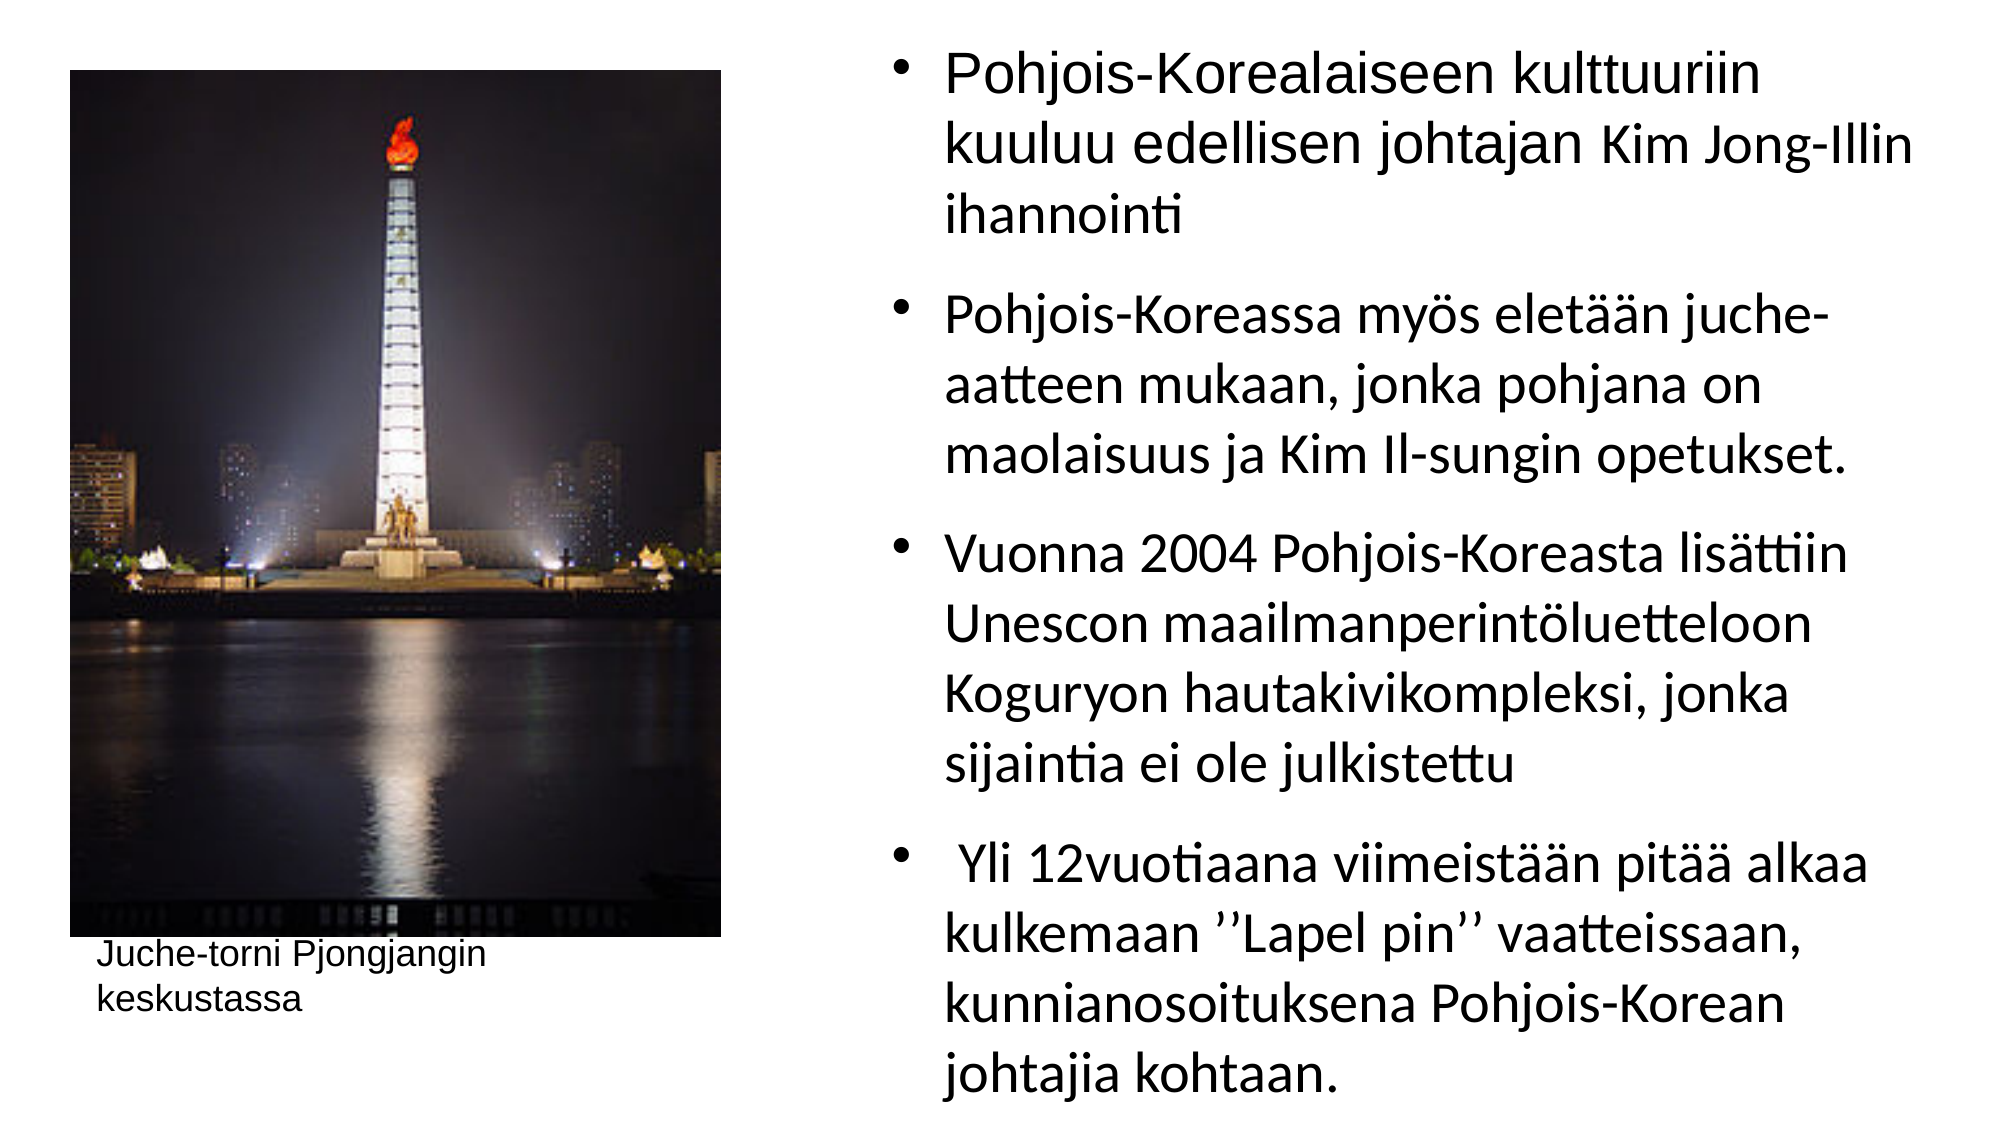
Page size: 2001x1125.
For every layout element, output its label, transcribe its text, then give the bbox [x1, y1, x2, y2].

text_box Juche-torni Pjongjangin keskustassa [81, 921, 674, 1021]
text_box Pohjois-Korealaiseen kulttuuriin kuuluu edellisen johtajan Kim Jong-Illin ihannointi Pohjois-Koreassa myös eletään juche-aatteen mukaan, jonka pohjana on maolaisuus ja Kim Il-sungin opetukset. Vuonna 2004 Pohjois-Koreasta lisättiin Unescon maailmanperintöluetteloon Koguryon hautakivikompleksi, jonka sijaintia ei ole julkistettu Yli 12vuotiaana viimeistään pitää alkaa kulkemaan ’’Lapel pin’’ vaatteissaan, kunnianosoituksena Pohjois-Korean johtajia kohtaan. [873, 35, 1949, 1052]
picture [70, 70, 721, 937]
